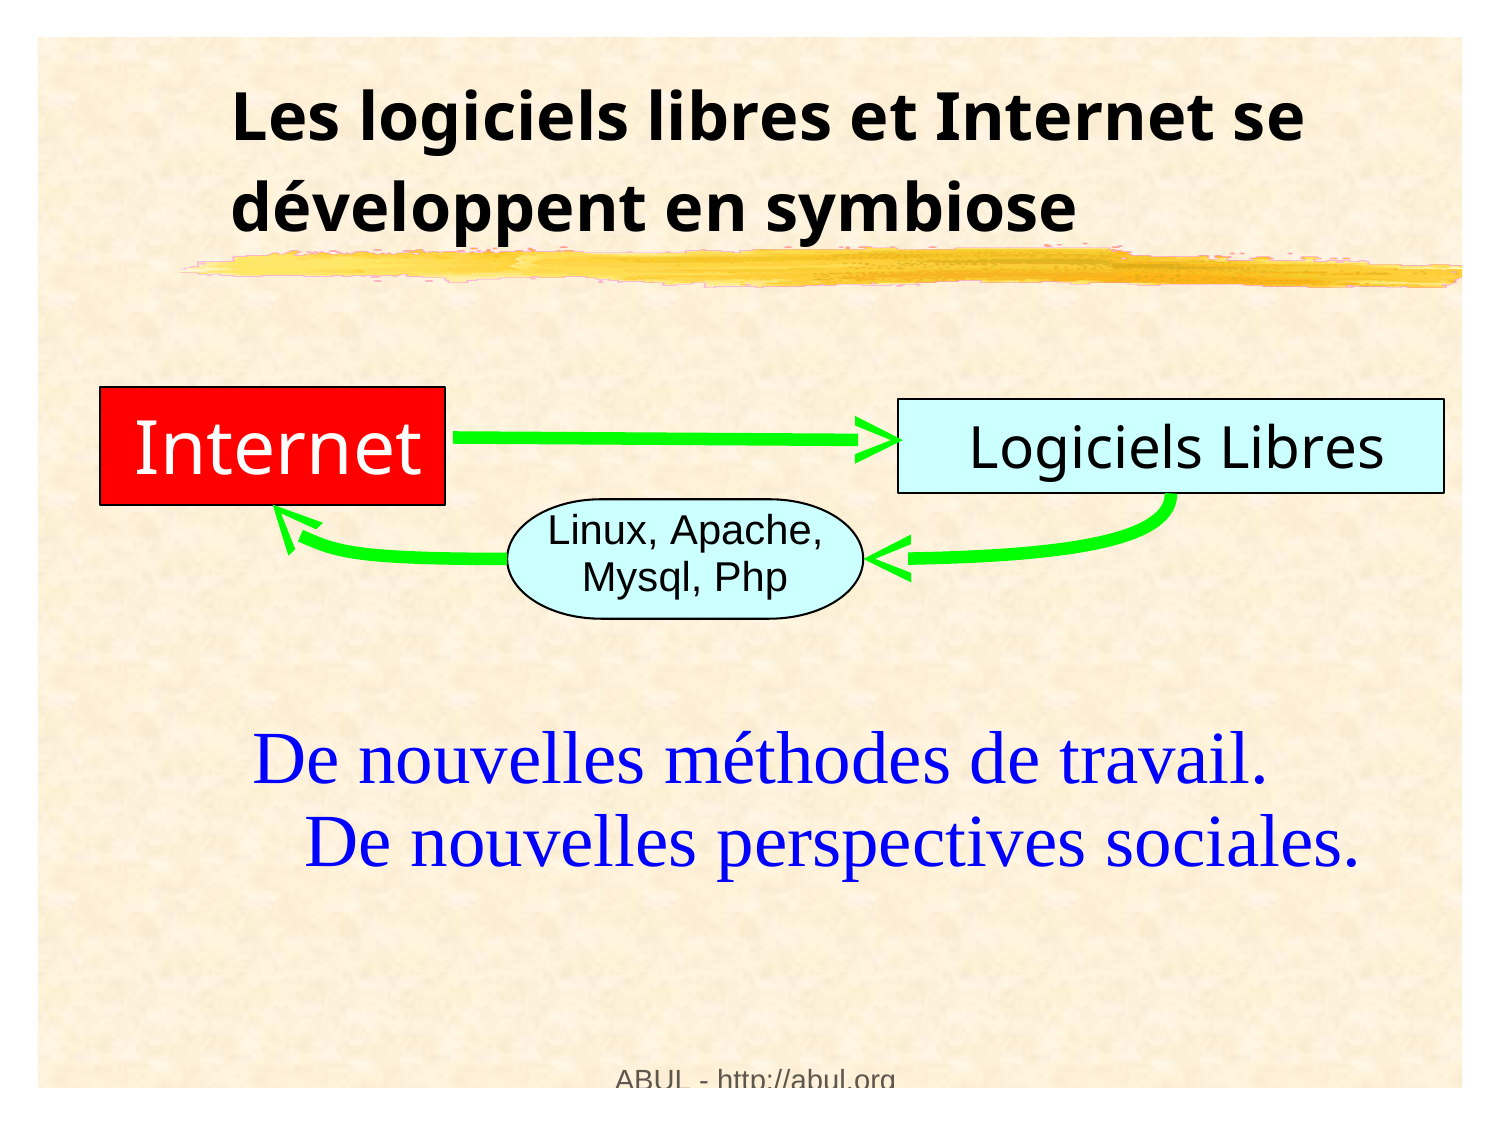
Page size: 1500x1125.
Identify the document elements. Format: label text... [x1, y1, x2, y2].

title Les logiciels libres et Internet se développent en symbiose [215, 70, 1463, 250]
picture [794, 1082, 801, 1088]
text_box De nouvelles méthodes de travail. De nouvelles perspectives sociales. [226, 716, 1410, 993]
picture [618, 1084, 630, 1088]
text_box Linux, Apache, Mysql, Php [507, 499, 864, 619]
picture [639, 1081, 649, 1088]
picture [883, 1076, 891, 1088]
text_box Internet [100, 386, 445, 492]
picture [738, 1076, 743, 1088]
picture [722, 1076, 729, 1088]
text_box Logiciels Libres [897, 398, 1445, 484]
picture [639, 1072, 648, 1078]
picture [858, 1076, 866, 1088]
picture [37, 37, 1463, 1088]
picture [811, 1076, 818, 1088]
picture [754, 1076, 761, 1088]
picture [620, 1073, 627, 1082]
